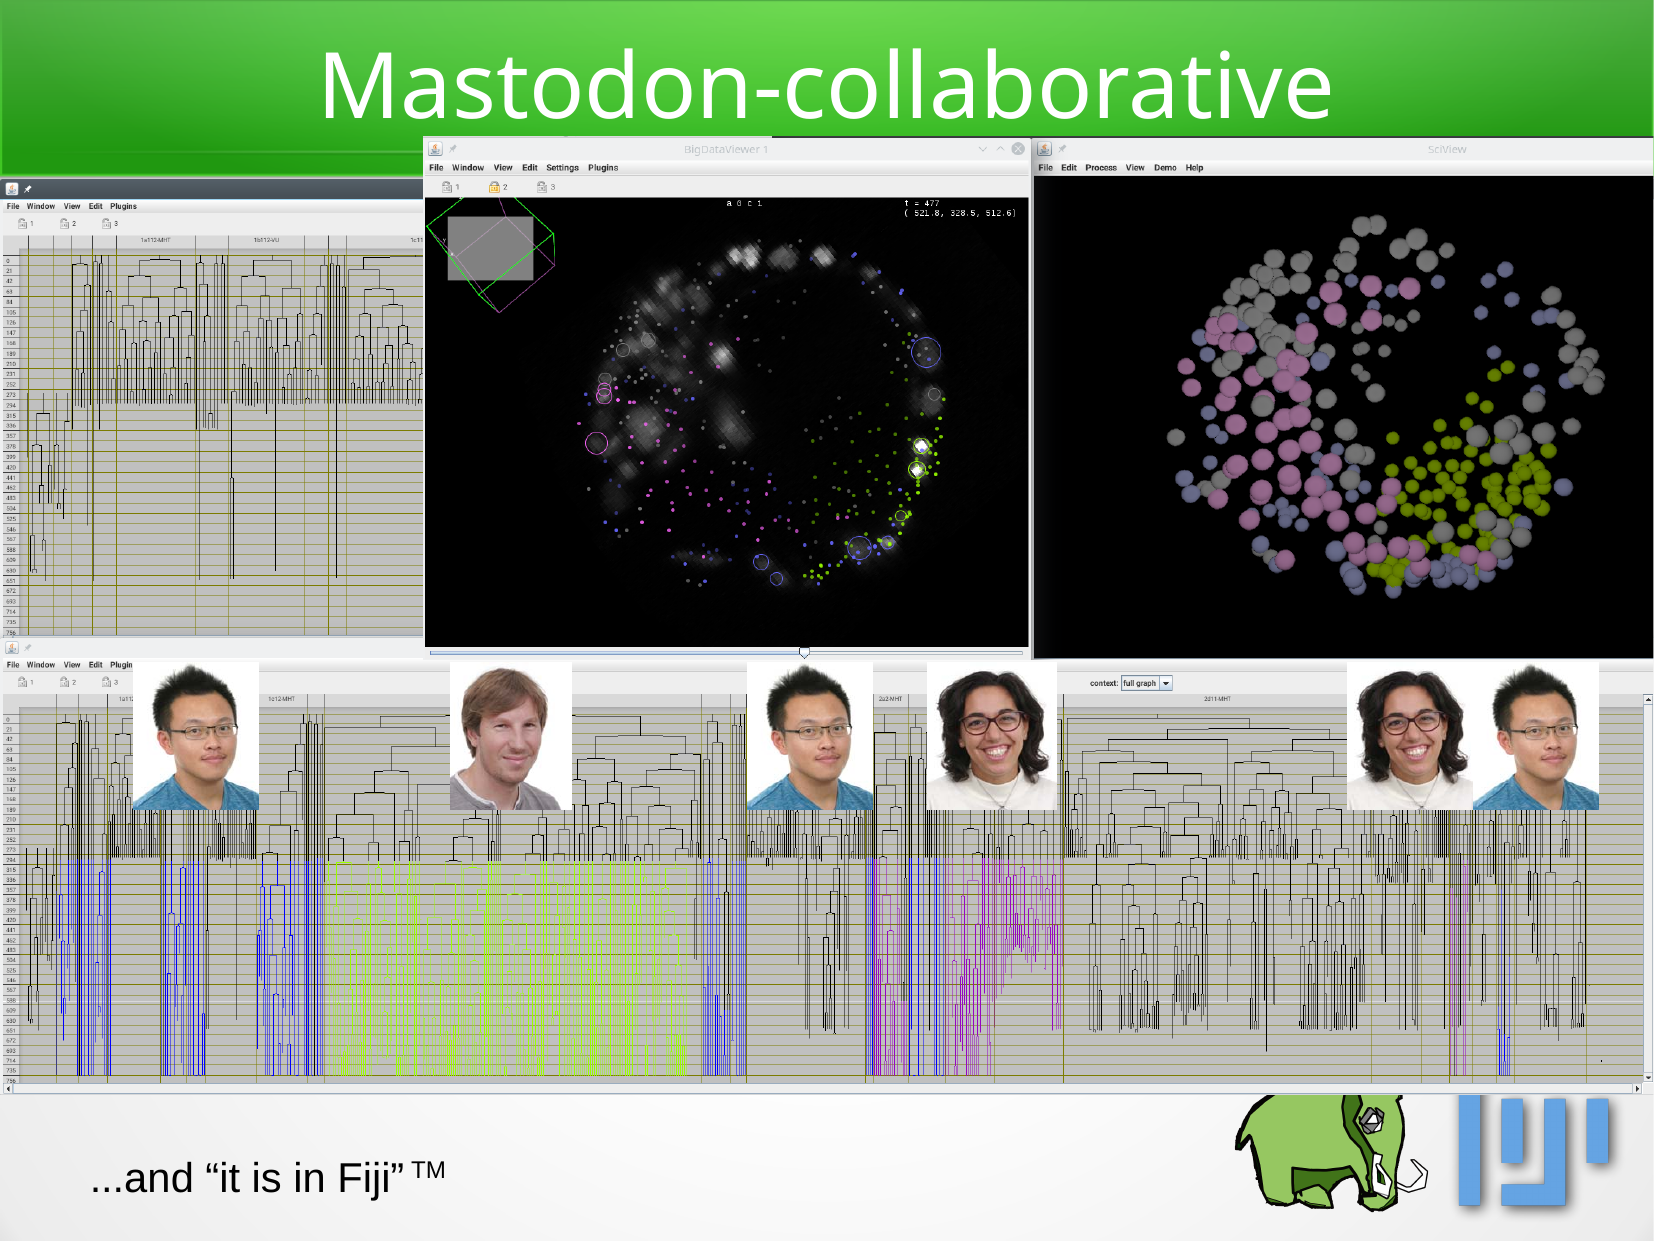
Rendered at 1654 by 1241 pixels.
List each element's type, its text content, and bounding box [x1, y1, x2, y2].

picture [0, 0, 1654, 1241]
title Mastodon-collaborative [82, 11, 1571, 154]
text_box ...and “it is in Fiji” TM [75, 1104, 1576, 1209]
